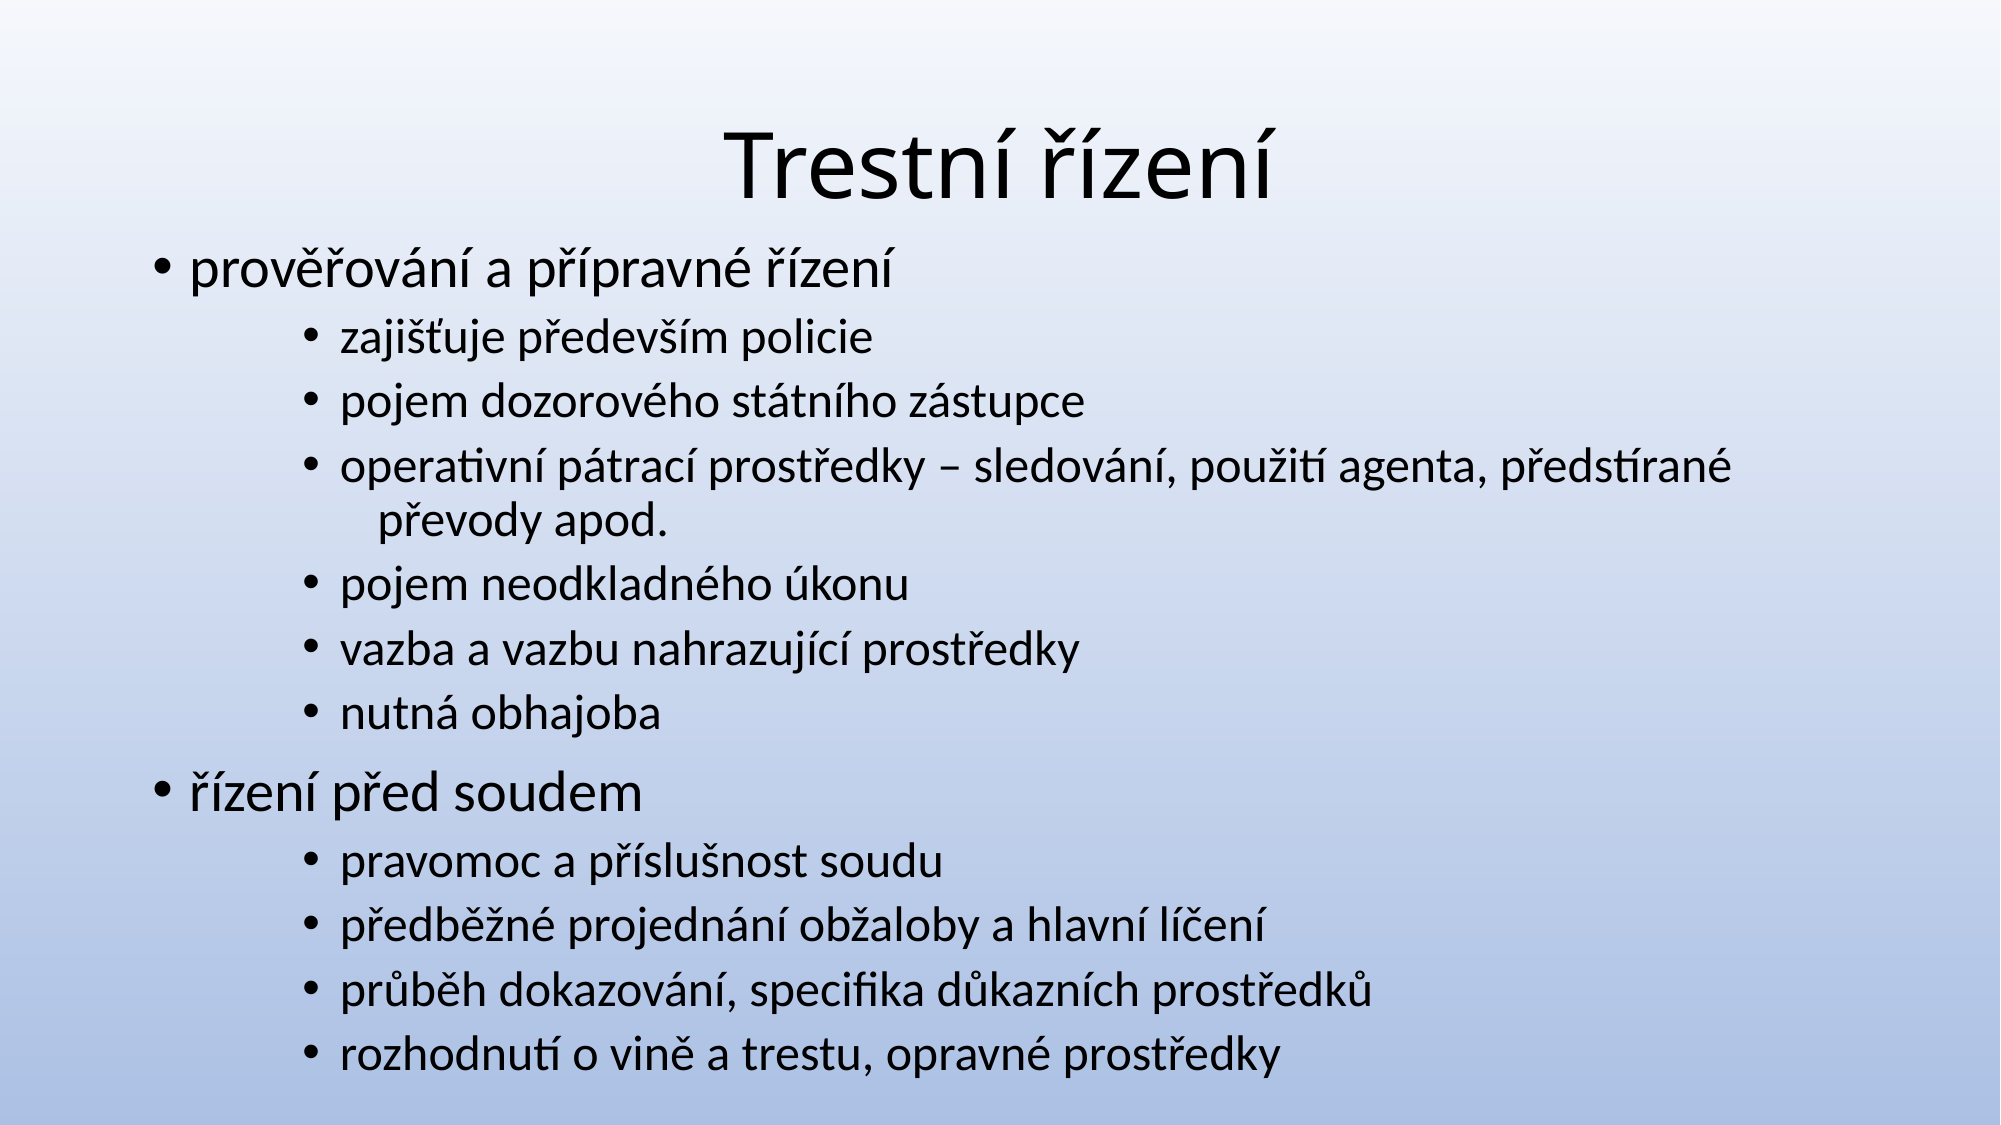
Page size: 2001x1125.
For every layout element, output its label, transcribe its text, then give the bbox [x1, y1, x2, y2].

list prověřování a přípravné řízení zajišťuje především policie pojem dozorového státního zástupce operativní pátrací prostředky – sledování, použití agenta, předstírané převody apod. pojem neodkladného úkonu vazba a vazbu nahrazující prostředky nutná obhajoba řízení před soudem pravomoc a příslušnost soudu předběžné projednání obžaloby a hlavní líčení průběh dokazování, specifika důkazních prostředků rozhodnutí o vině a trestu, opravné prostředky [137, 229, 1807, 1095]
title Trestní řízení [137, 59, 1863, 278]
